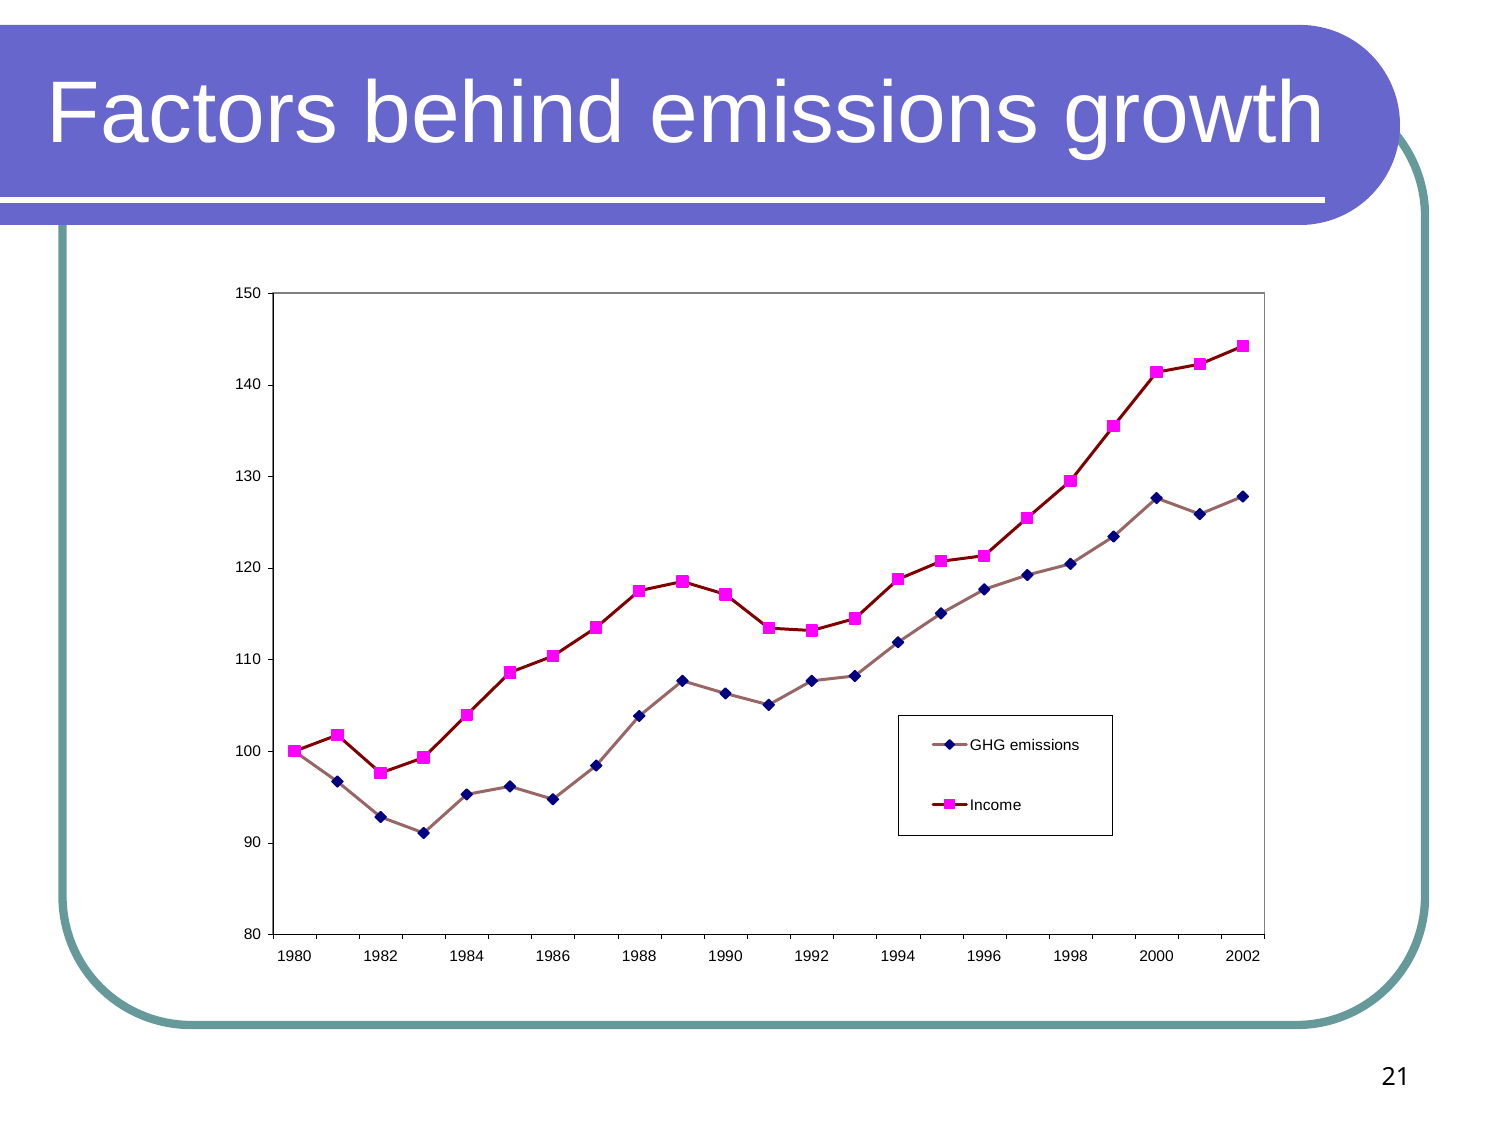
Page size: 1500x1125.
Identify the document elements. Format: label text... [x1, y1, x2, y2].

picture [215, 262, 1285, 988]
title Factors behind emissions growth [31, 37, 1347, 188]
